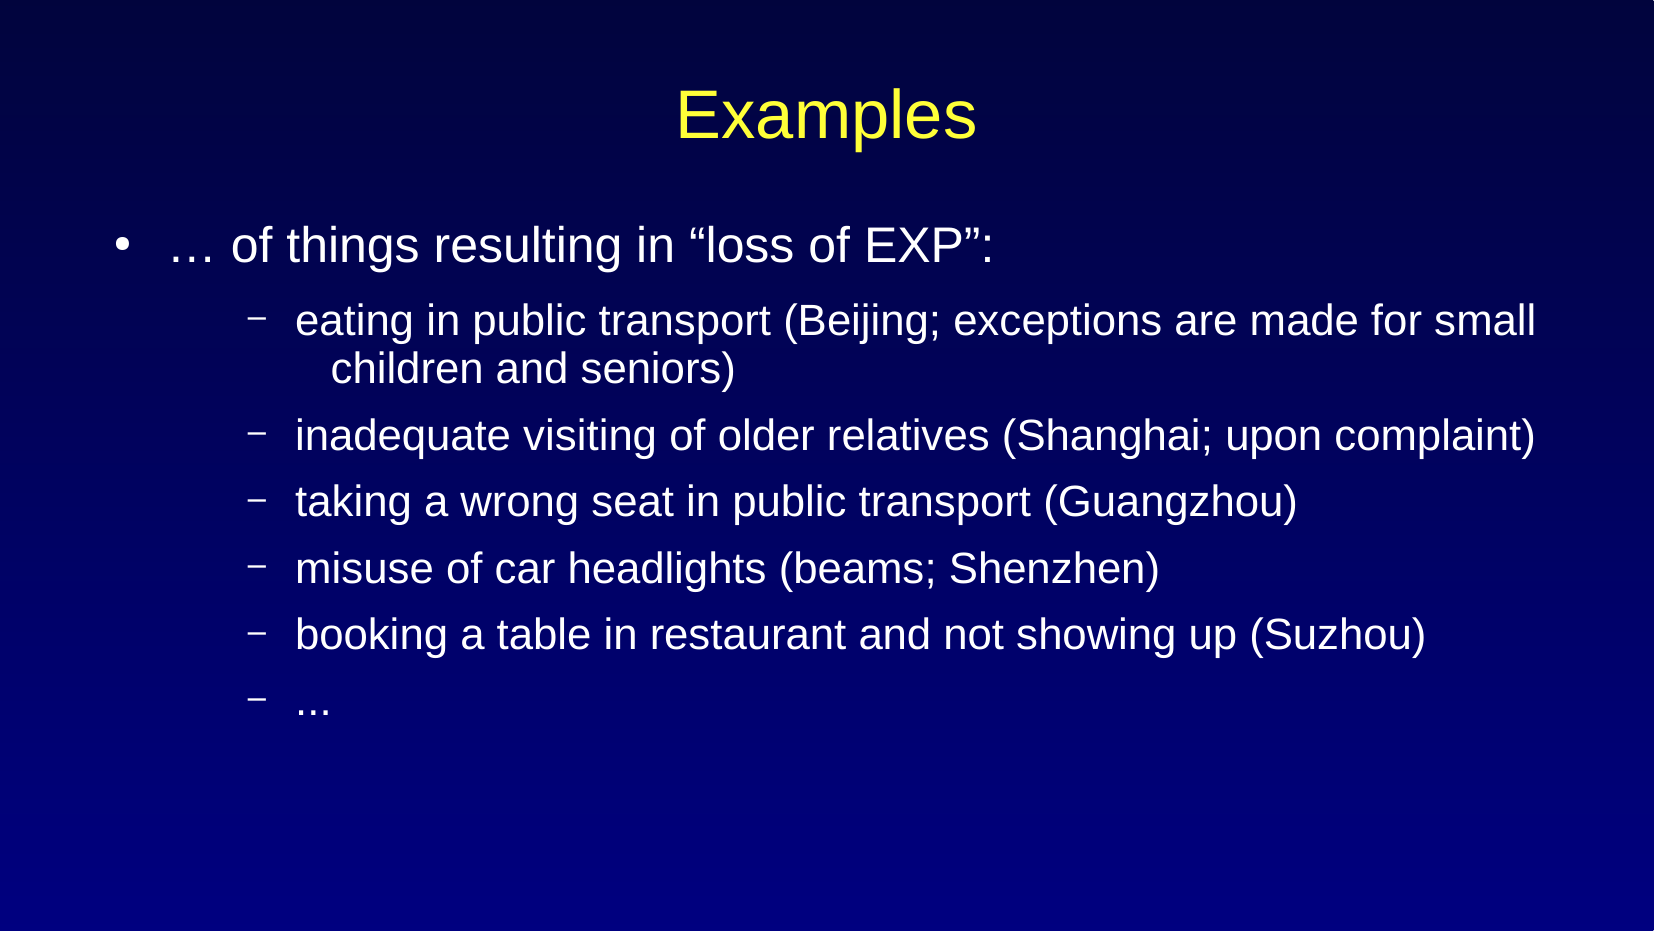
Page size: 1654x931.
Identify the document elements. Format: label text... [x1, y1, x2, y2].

list … of things resulting in “loss of EXP”: eating in public transport (Beijing; exceptions are made for small children and seniors) inadequate visiting of older relatives (Shanghai; upon complaint) taking a wrong seat in public transport (Guangzhou) misuse of car headlights (beams; Shenzhen) booking a table in restaurant and not showing up (Suzhou) ... [82, 217, 1571, 758]
title Examples [82, 37, 1571, 193]
